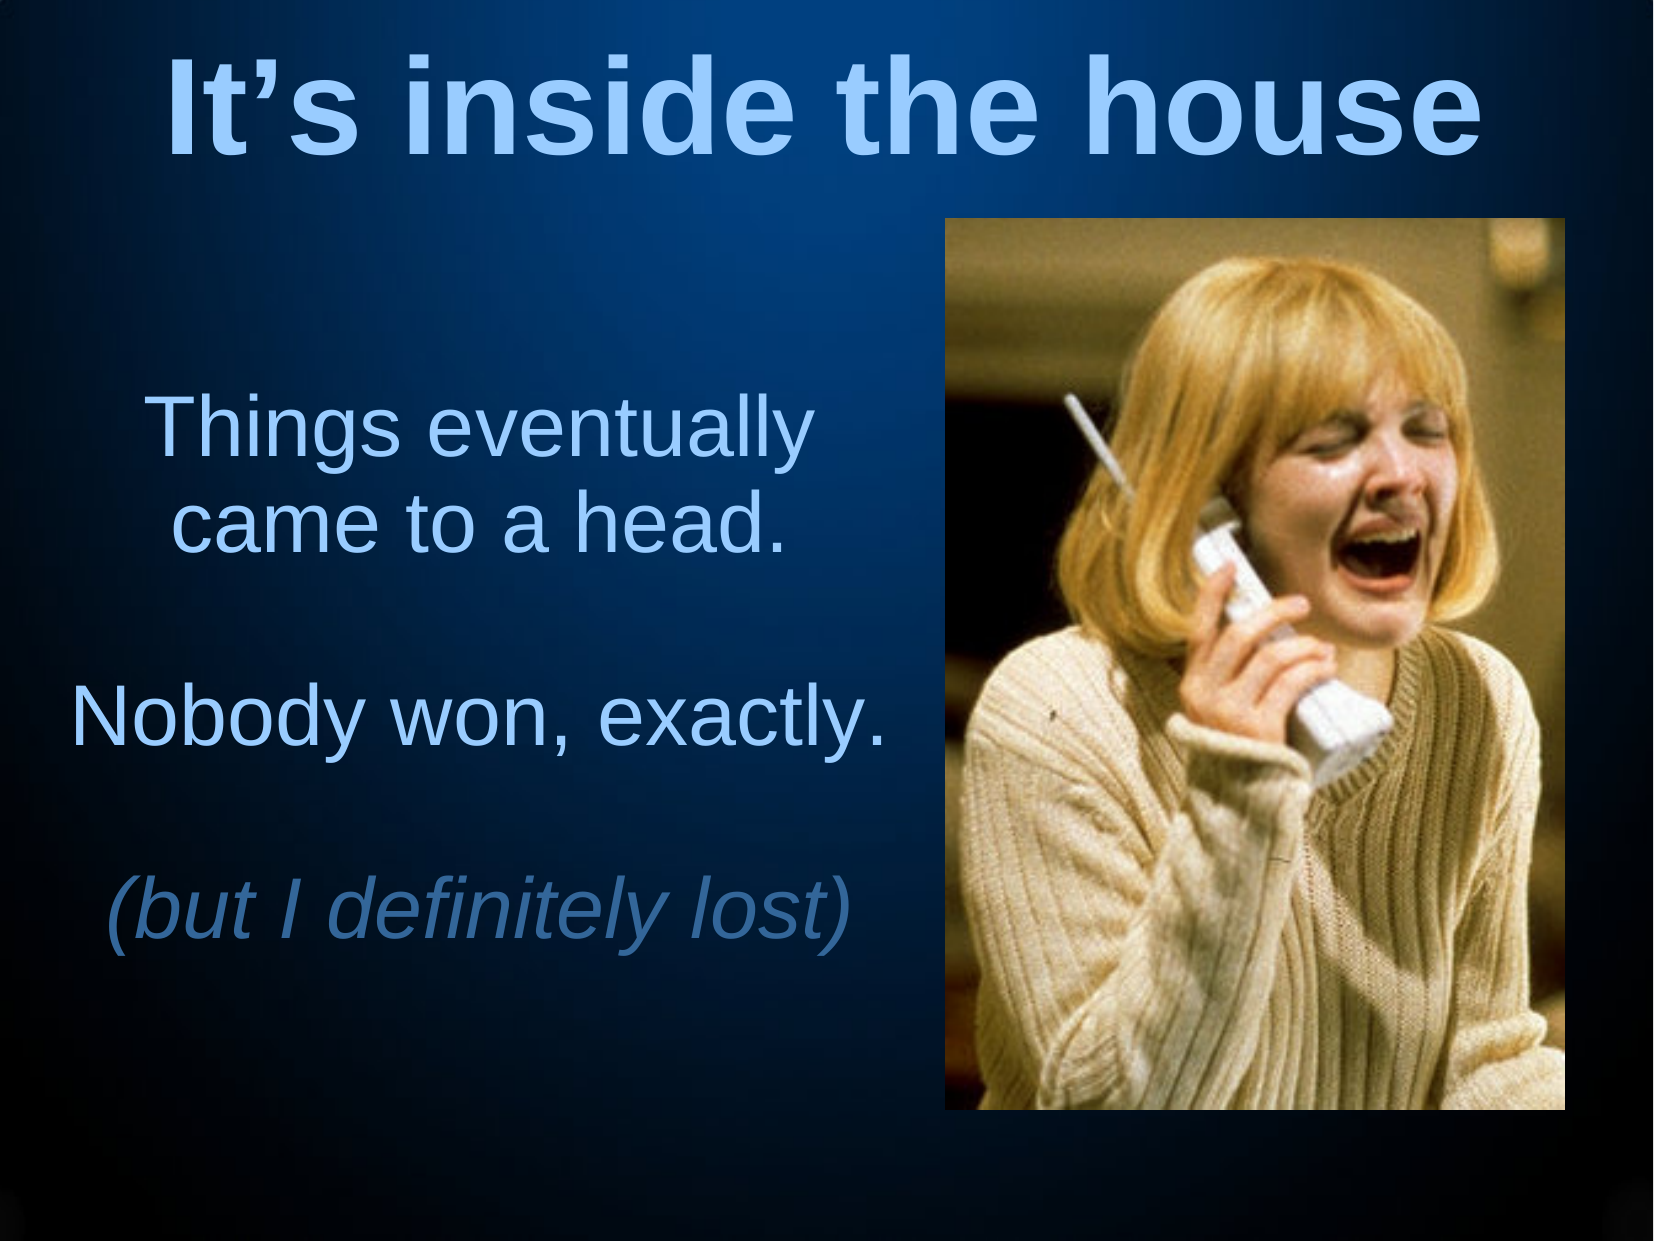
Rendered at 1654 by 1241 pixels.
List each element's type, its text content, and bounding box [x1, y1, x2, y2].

title Things eventually came to a head. Nobody won, exactly. (but I definitely lost) [60, 225, 901, 1111]
picture [0, 0, 1654, 1241]
title It’s inside the house [0, 2, 1651, 211]
